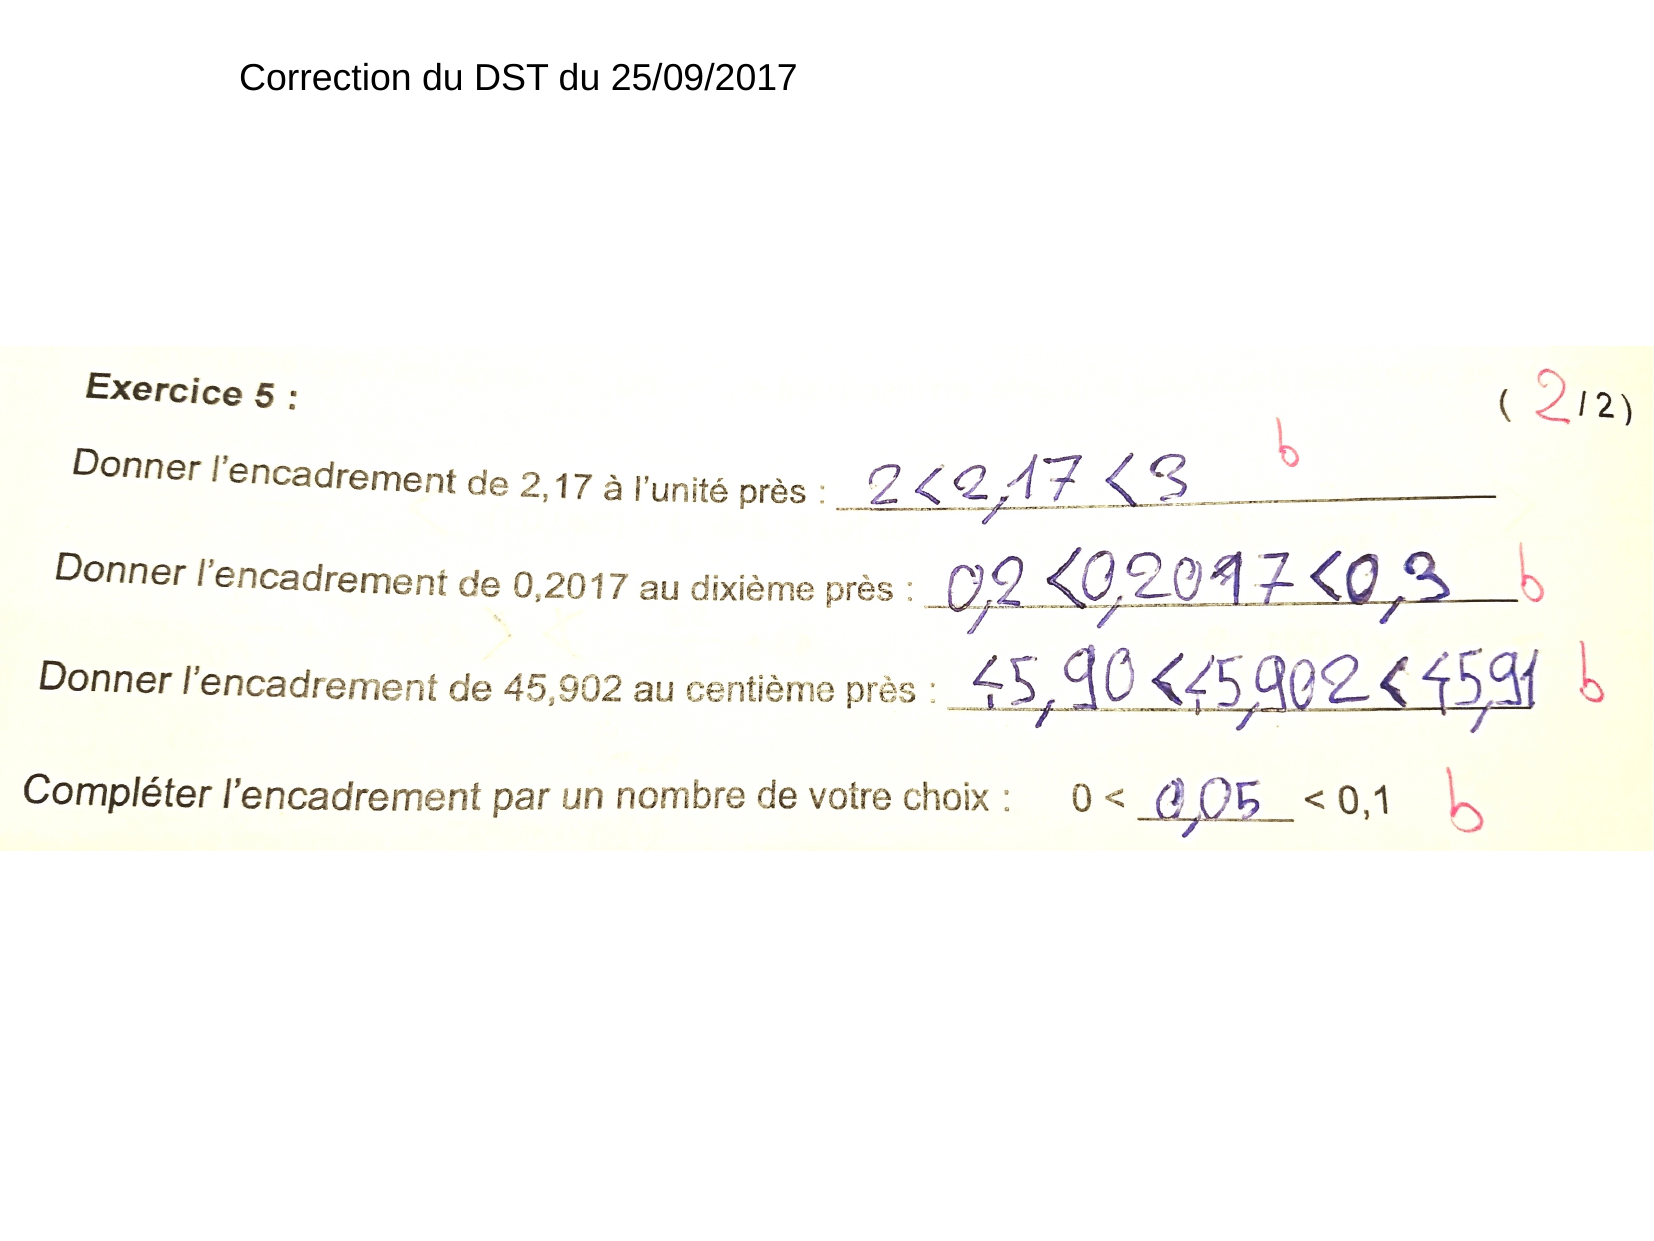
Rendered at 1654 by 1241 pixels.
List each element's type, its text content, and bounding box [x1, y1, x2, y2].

picture [0, 346, 1654, 851]
text_box Correction du DST du 25/09/2017 [224, 49, 813, 107]
